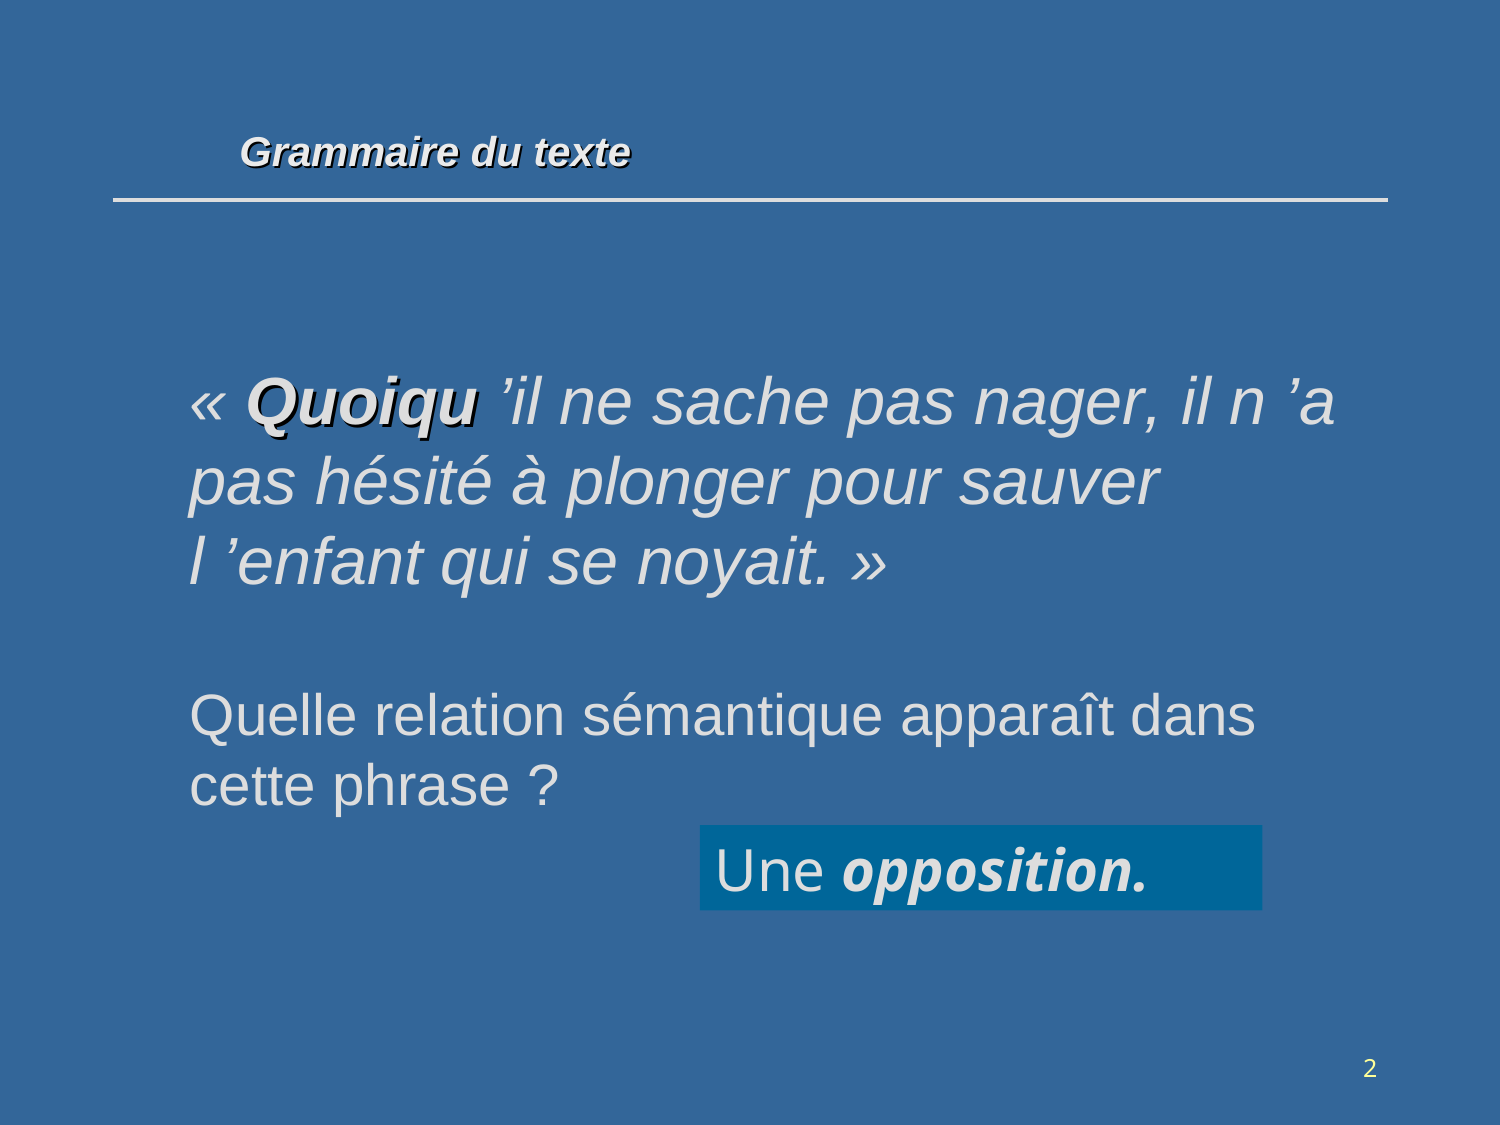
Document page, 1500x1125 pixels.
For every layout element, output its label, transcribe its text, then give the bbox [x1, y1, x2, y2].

text_box Grammaire du texte [224, 116, 647, 183]
text_box Une opposition. [699, 825, 1263, 911]
text_box « Quoiqu ’il ne sache pas nager, il n ’a pas hésité à plonger pour sauver l ’enfant qui se noyait. » Quelle relation sémantique apparaît dans cette phrase ? [174, 349, 1376, 826]
